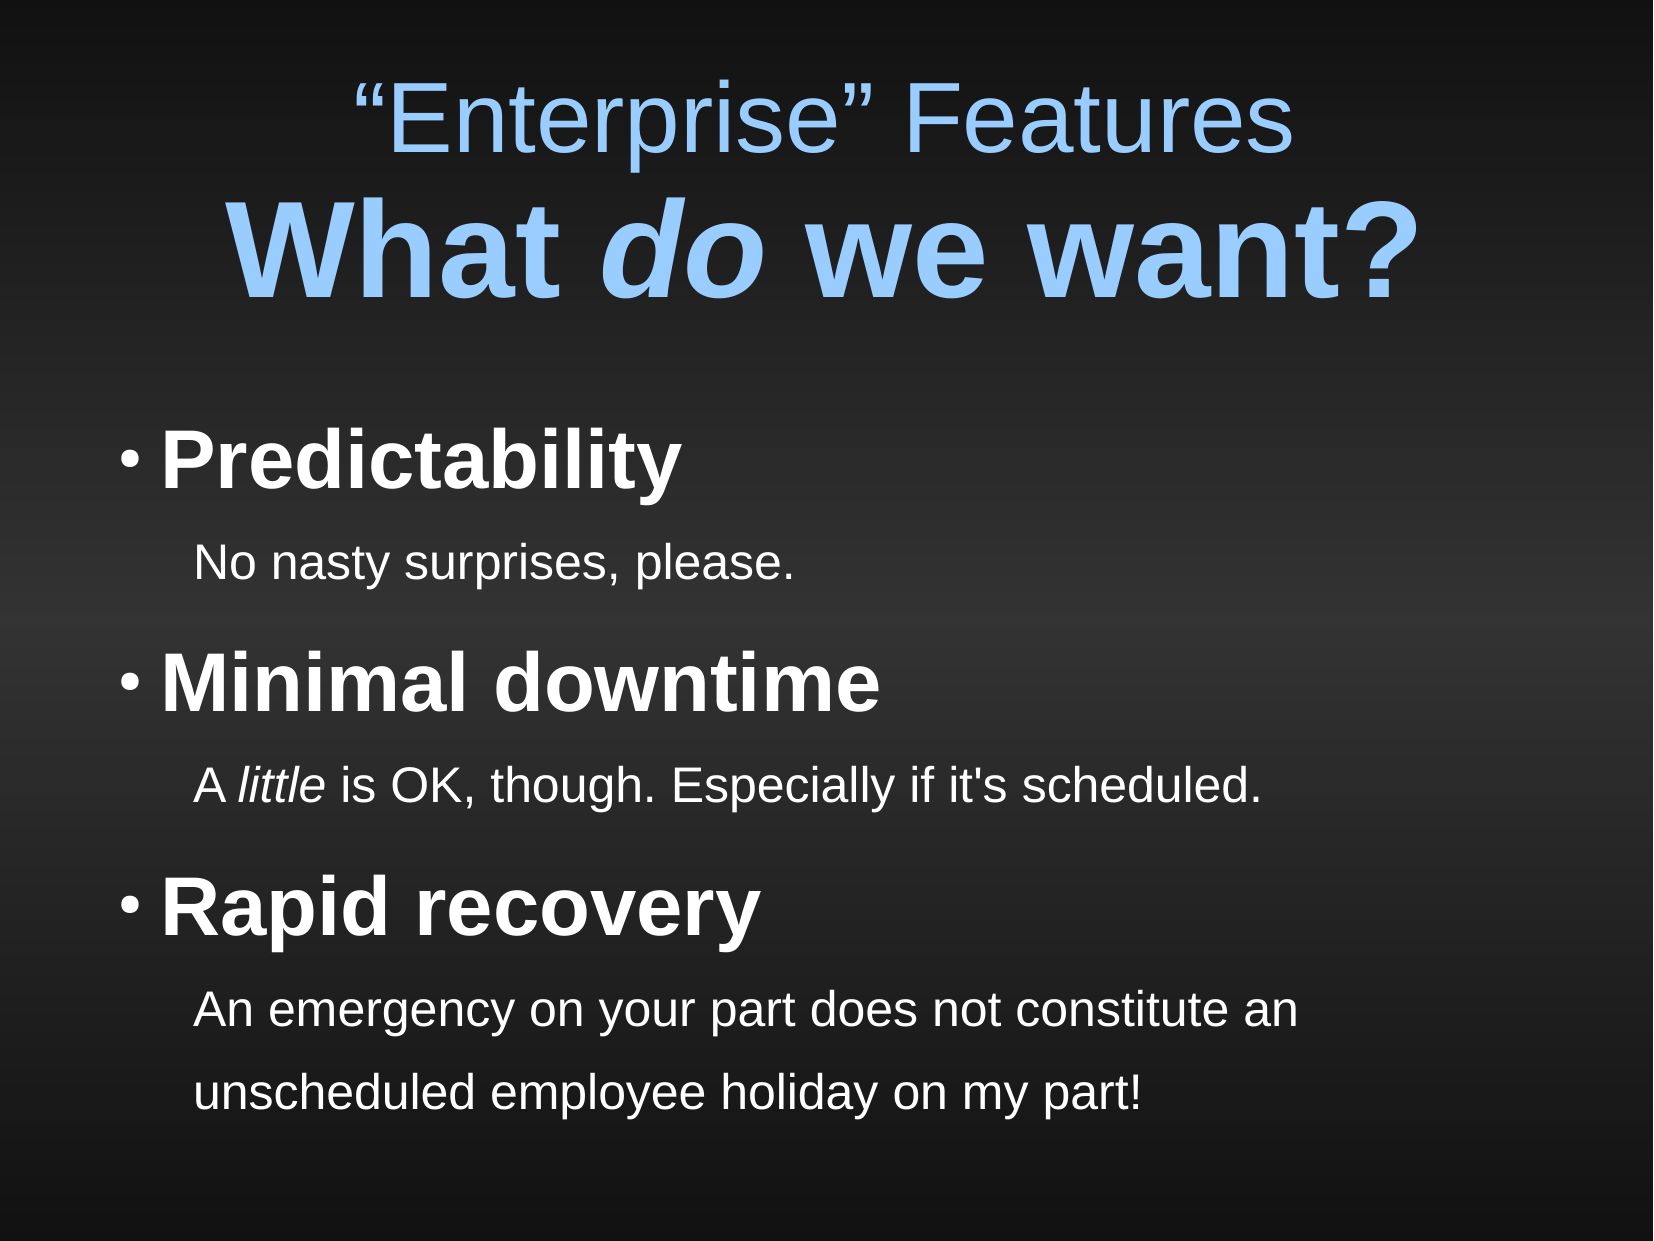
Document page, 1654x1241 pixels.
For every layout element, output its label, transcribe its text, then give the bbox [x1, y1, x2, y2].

title “Enterprise” Features What do we want? [0, 61, 1651, 328]
text_box Predictability No nasty surprises, please. Minimal downtime A little is OK, though. Especially if it's scheduled. Rapid recovery An emergency on your part does not constitute an unscheduled employee holiday on my part! [103, 285, 1543, 1132]
